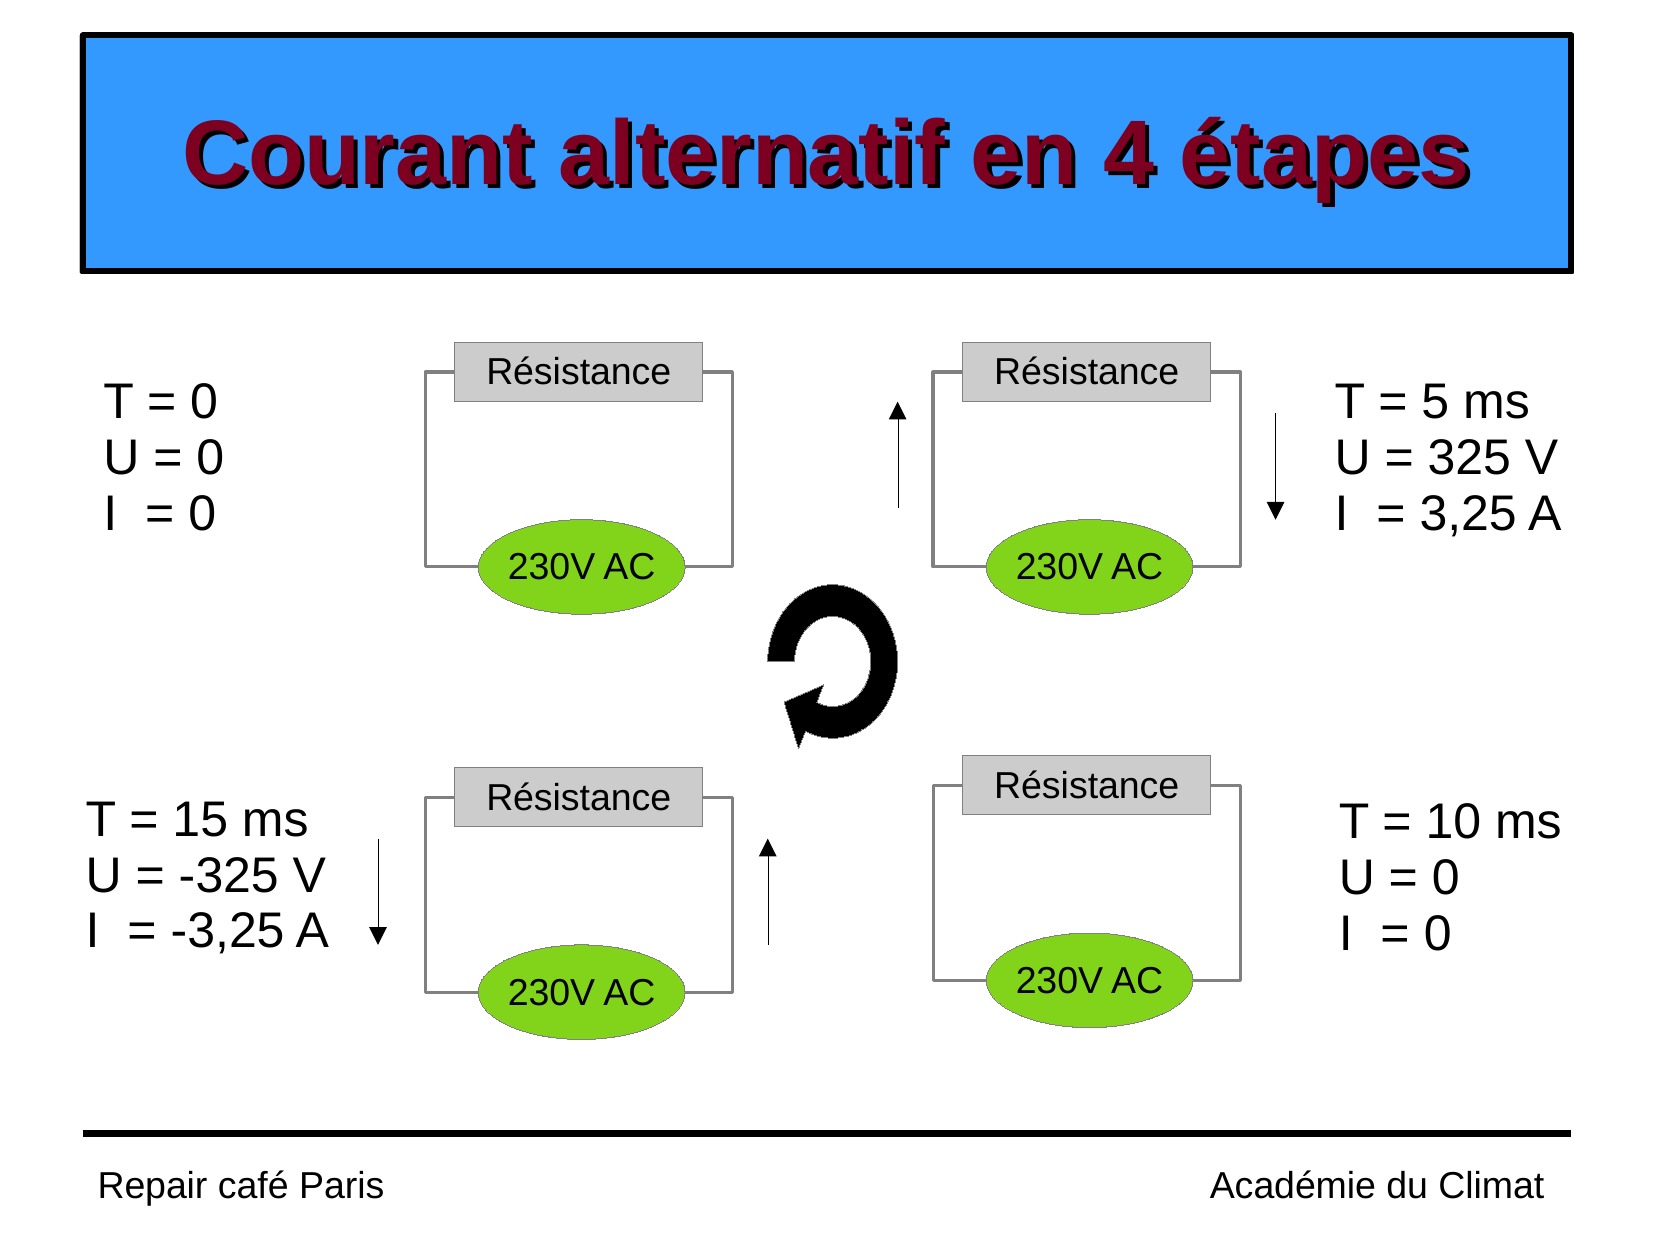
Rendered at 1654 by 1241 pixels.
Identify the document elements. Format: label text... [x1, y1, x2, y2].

text_box 230V AC [986, 933, 1193, 1028]
title Courant alternatif en 4 étapes [82, 35, 1571, 271]
text_box T = 10 ms U = 0 I = 0 [1323, 786, 1577, 969]
text_box T = 0 U = 0 I = 0 [88, 366, 278, 549]
text_box Résistance [962, 755, 1211, 815]
text_box Résistance [962, 342, 1211, 402]
text_box [767, 584, 898, 749]
text_box 230V AC [986, 519, 1193, 615]
text_box 230V AC [478, 944, 685, 1040]
text_box Résistance [454, 767, 703, 827]
text_box 230V AC [478, 519, 686, 615]
text_box T = 15 ms U = -325 V I = -3,25 A [70, 783, 364, 999]
text_box T = 5 ms U = 325 V I = 3,25 A [1319, 366, 1577, 562]
text_box Repair café Paris Académie du Climat [82, 1157, 1571, 1214]
text_box Résistance [454, 342, 703, 402]
